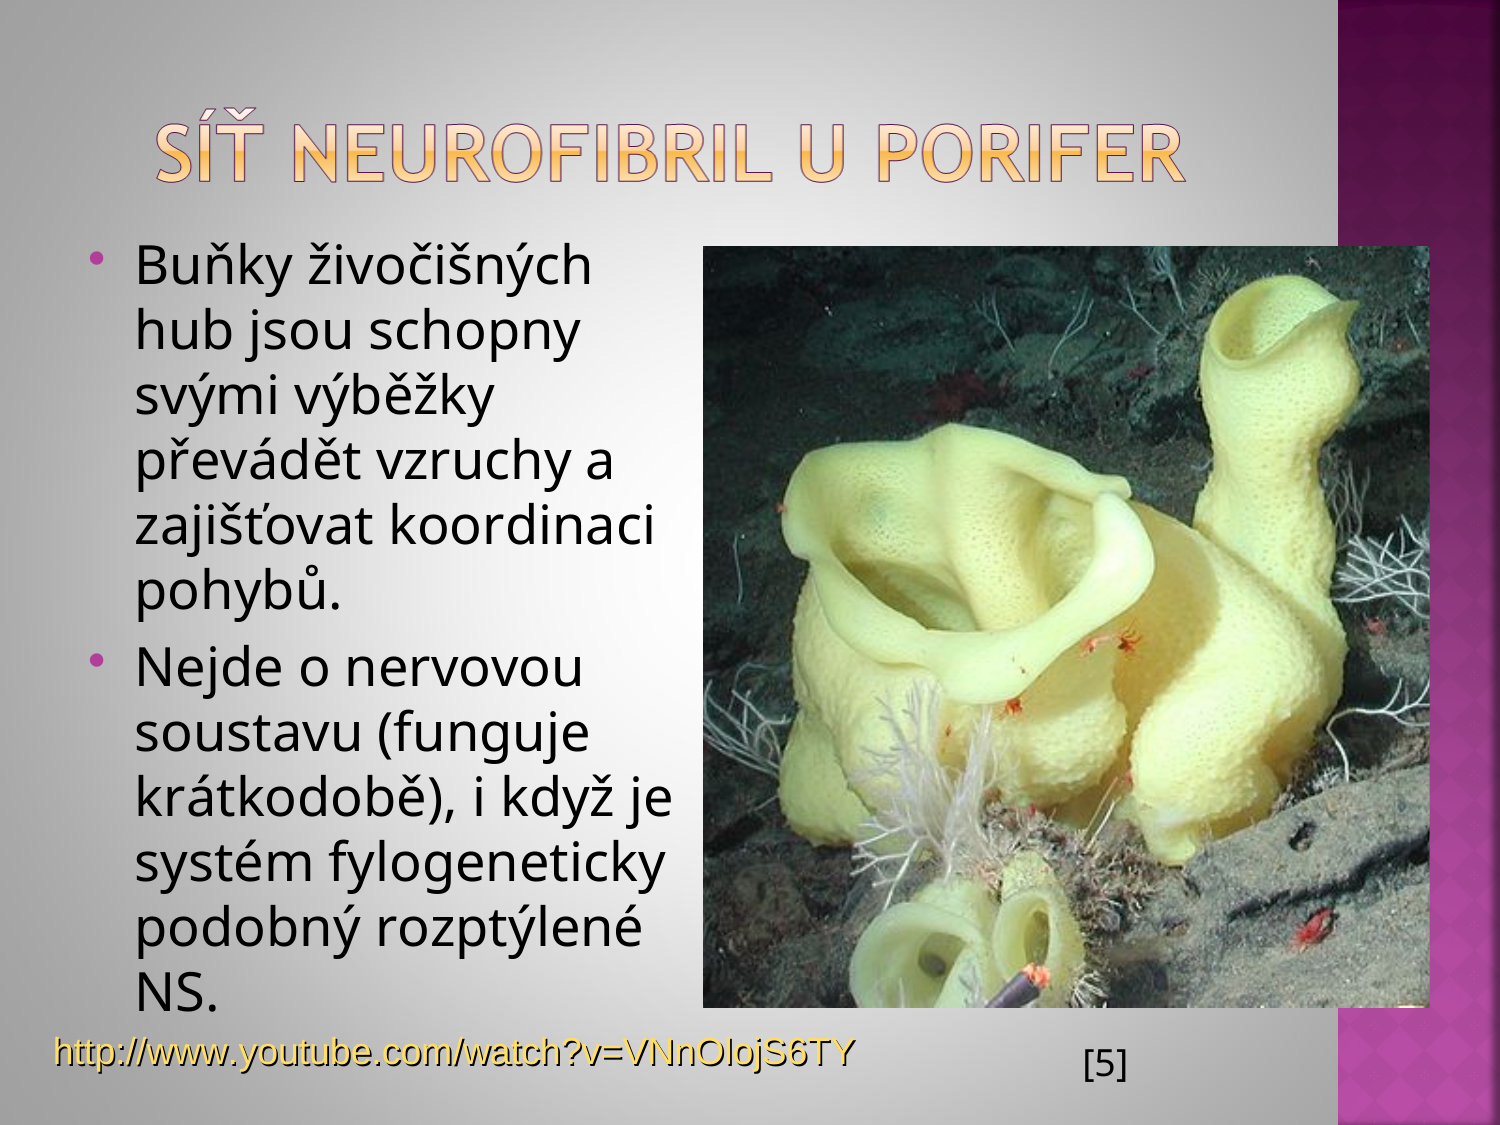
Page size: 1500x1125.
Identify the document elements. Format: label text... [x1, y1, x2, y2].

picture [0, 0, 1500, 1125]
text_box [5] [1067, 1031, 1144, 1125]
text_box http://www.youtube.com/watch?v=VNnOlojS6TY [38, 1019, 881, 1080]
text_box [75, 53, 1264, 246]
list Buňky živočišných hub jsou schopny svými výběžky převádět vzruchy a zajišťovat koordinaci pohybů. Nejde o nervovou soustavu (funguje krátkodobě), i když je systém fylogeneticky podobný rozptýlené NS. [75, 222, 704, 1019]
